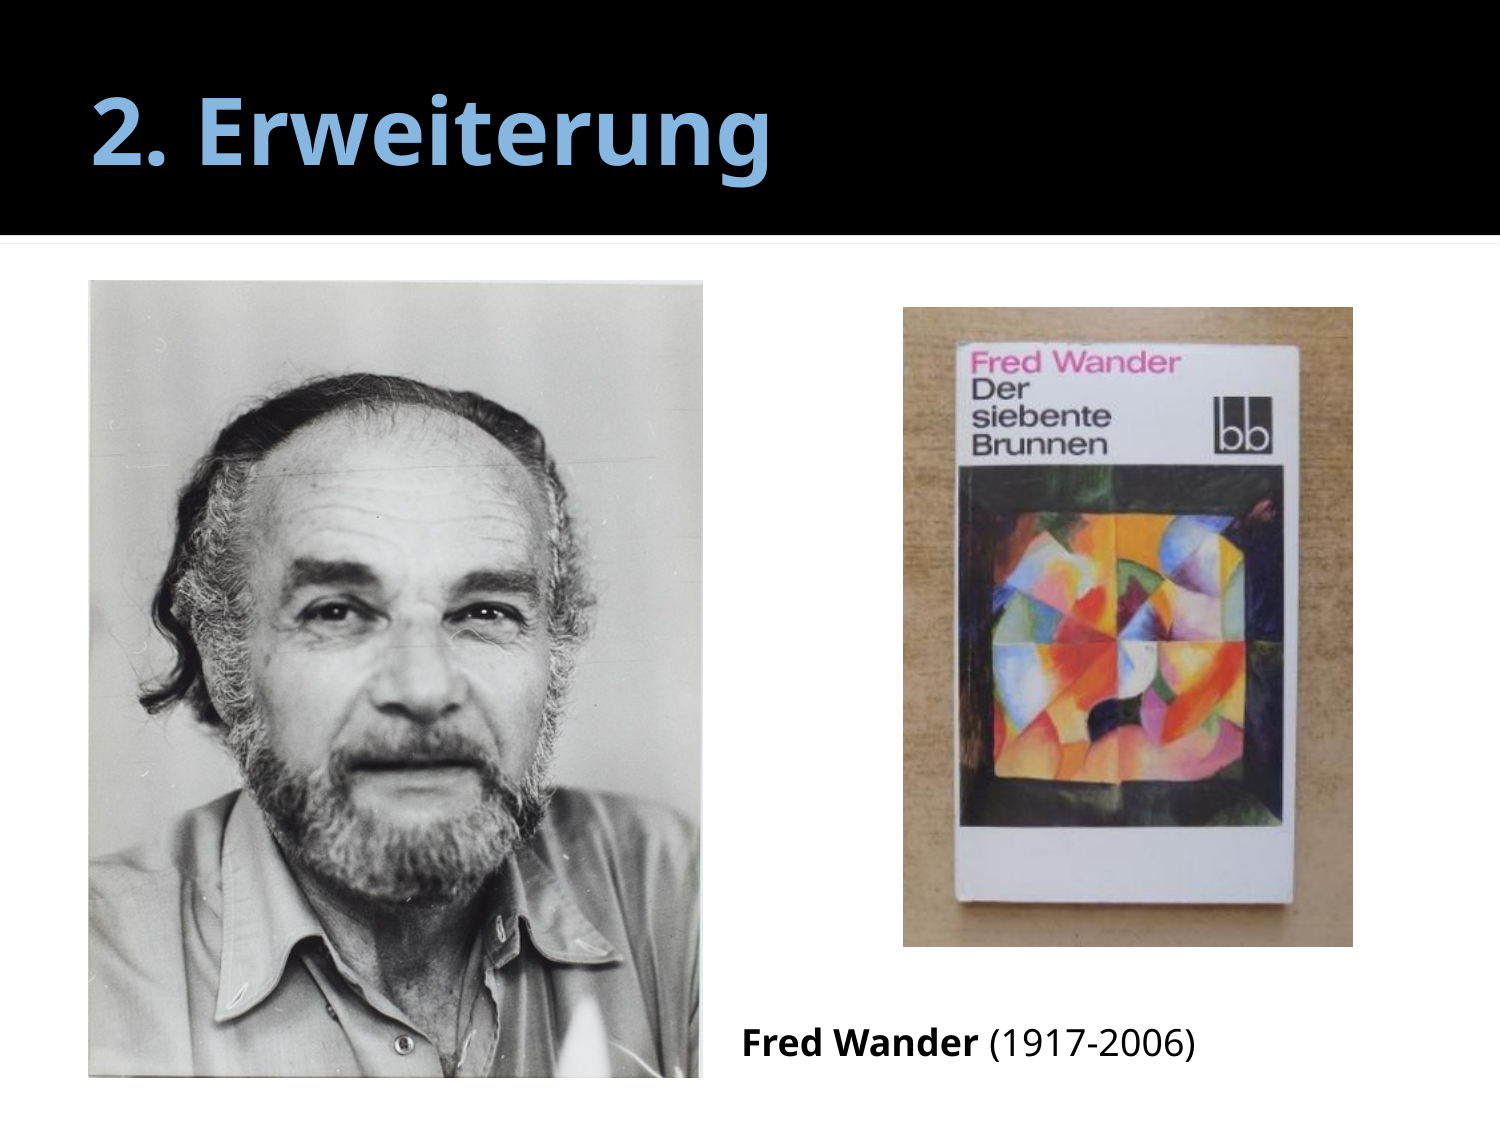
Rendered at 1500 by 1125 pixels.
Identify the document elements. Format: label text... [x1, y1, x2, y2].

picture [903, 307, 1353, 947]
picture [88, 280, 703, 1078]
text_box Fred Wander (1917-2006) [726, 1011, 1341, 1072]
title 2. Erweiterung [75, 25, 1425, 231]
